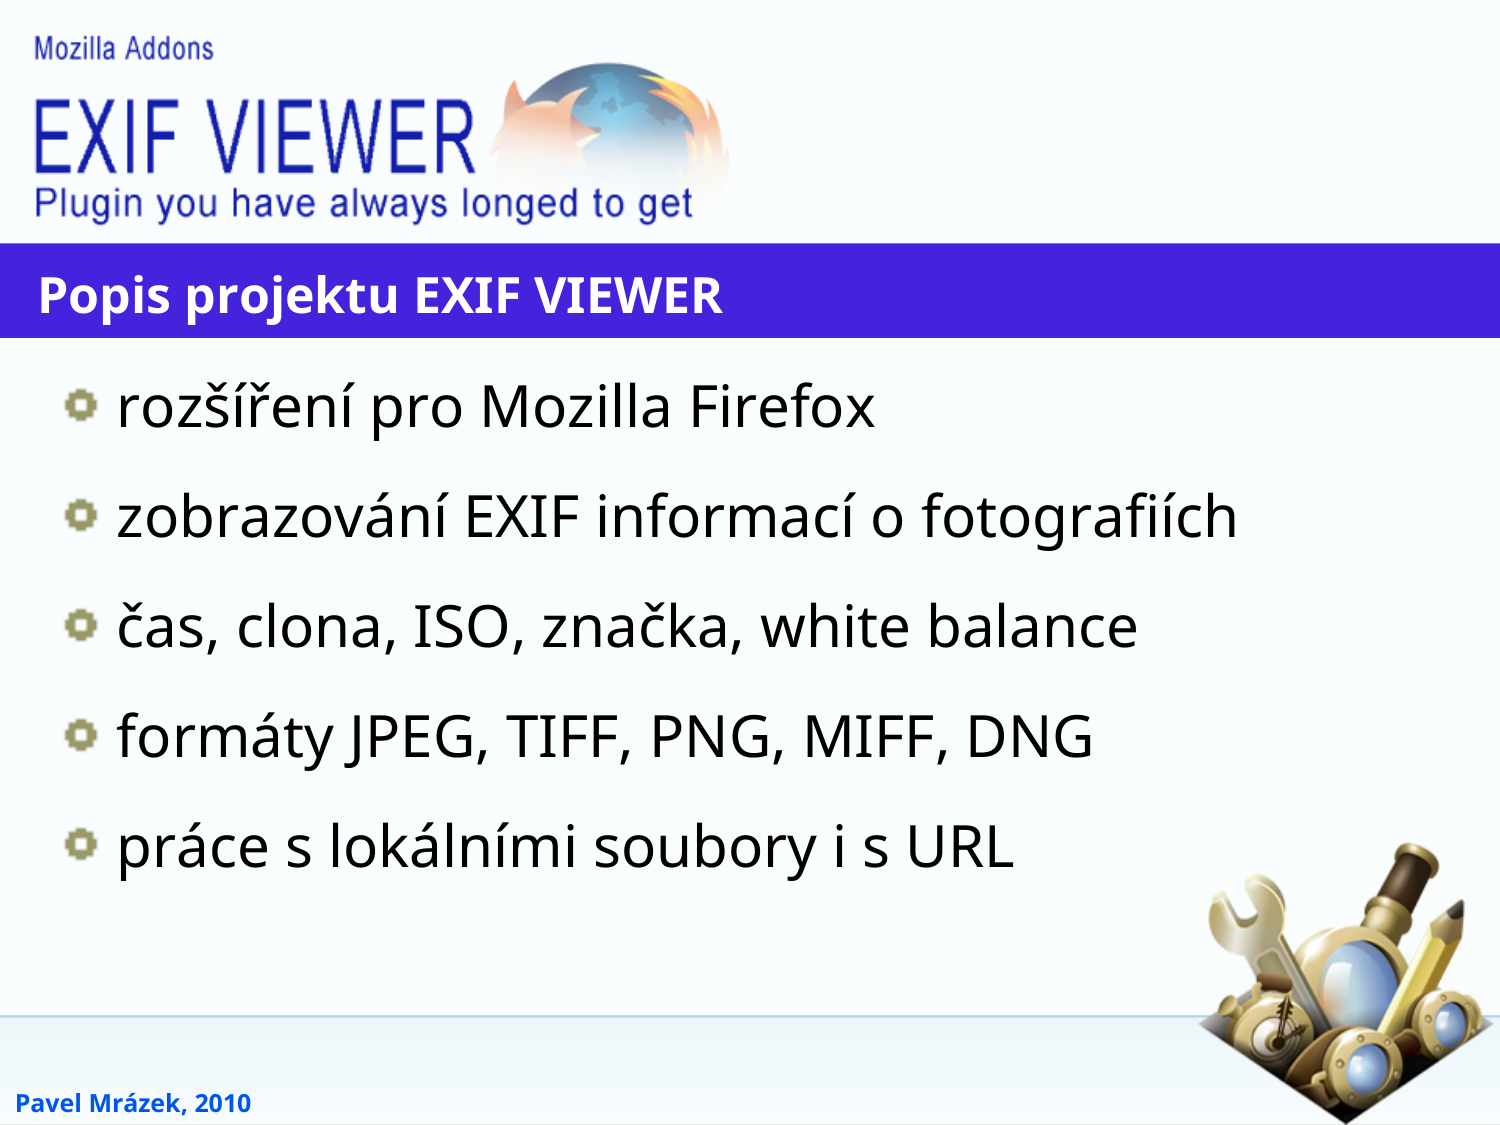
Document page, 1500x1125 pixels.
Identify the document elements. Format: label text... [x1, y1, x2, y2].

text_box [0, 243, 1500, 338]
picture [29, 30, 739, 231]
picture [0, 832, 1500, 1125]
picture [59, 603, 102, 646]
picture [59, 383, 102, 426]
picture [59, 713, 102, 756]
text_box rozšíření pro Mozilla Firefox zobrazování EXIF informací o fotografiích čas, clona, ISO, značka, white balance formáty JPEG, TIFF, PNG, MIFF, DNG práce s lokálními soubory i s URL [44, 361, 1255, 887]
picture [59, 822, 102, 865]
text_box Popis projektu EXIF VIEWER [22, 255, 740, 331]
text_box Pavel Mrázek, 2010 [0, 1079, 414, 1125]
picture [59, 493, 102, 536]
